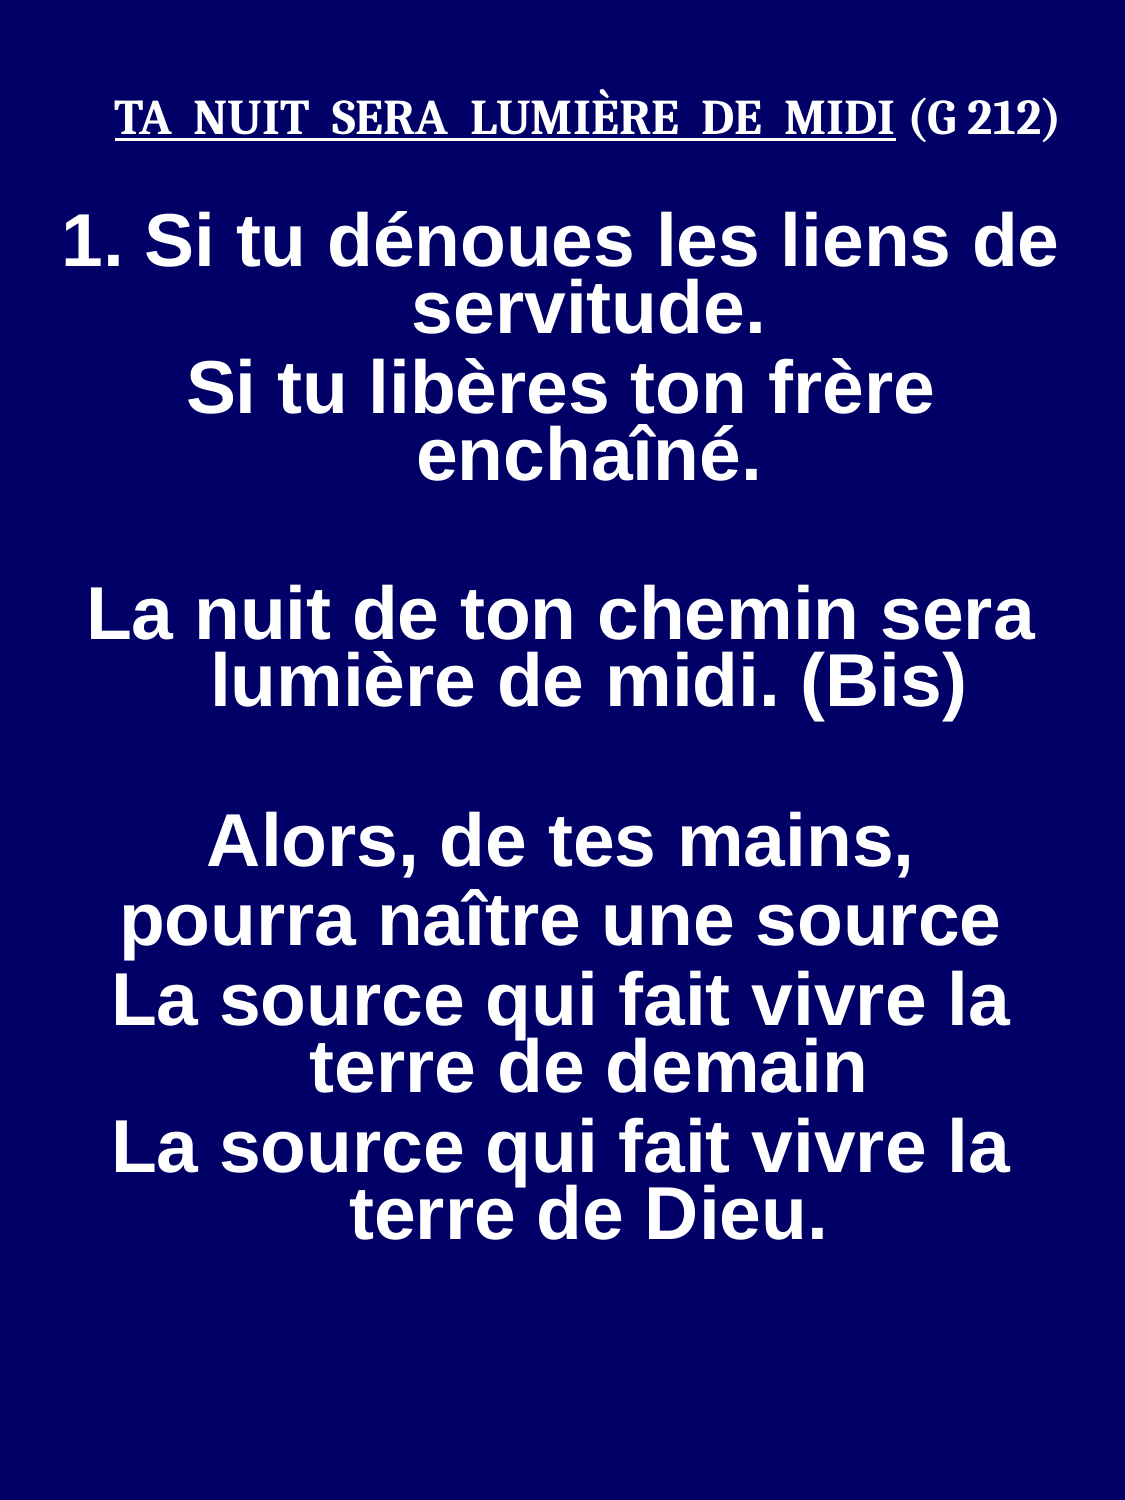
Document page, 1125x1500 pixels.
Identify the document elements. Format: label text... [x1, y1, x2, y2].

text_box TA NUIT SERA LUMIÈRE DE MIDI (G 212) 1. Si tu dénoues les liens de servitude. Si tu libères ton frère enchaîné. La nuit de ton chemin sera lumière de midi. (Bis) Alors, de tes mains, pourra naître une source La source qui fait vivre la terre de demain La source qui fait vivre la terre de Dieu. [11, 35, 1111, 1441]
